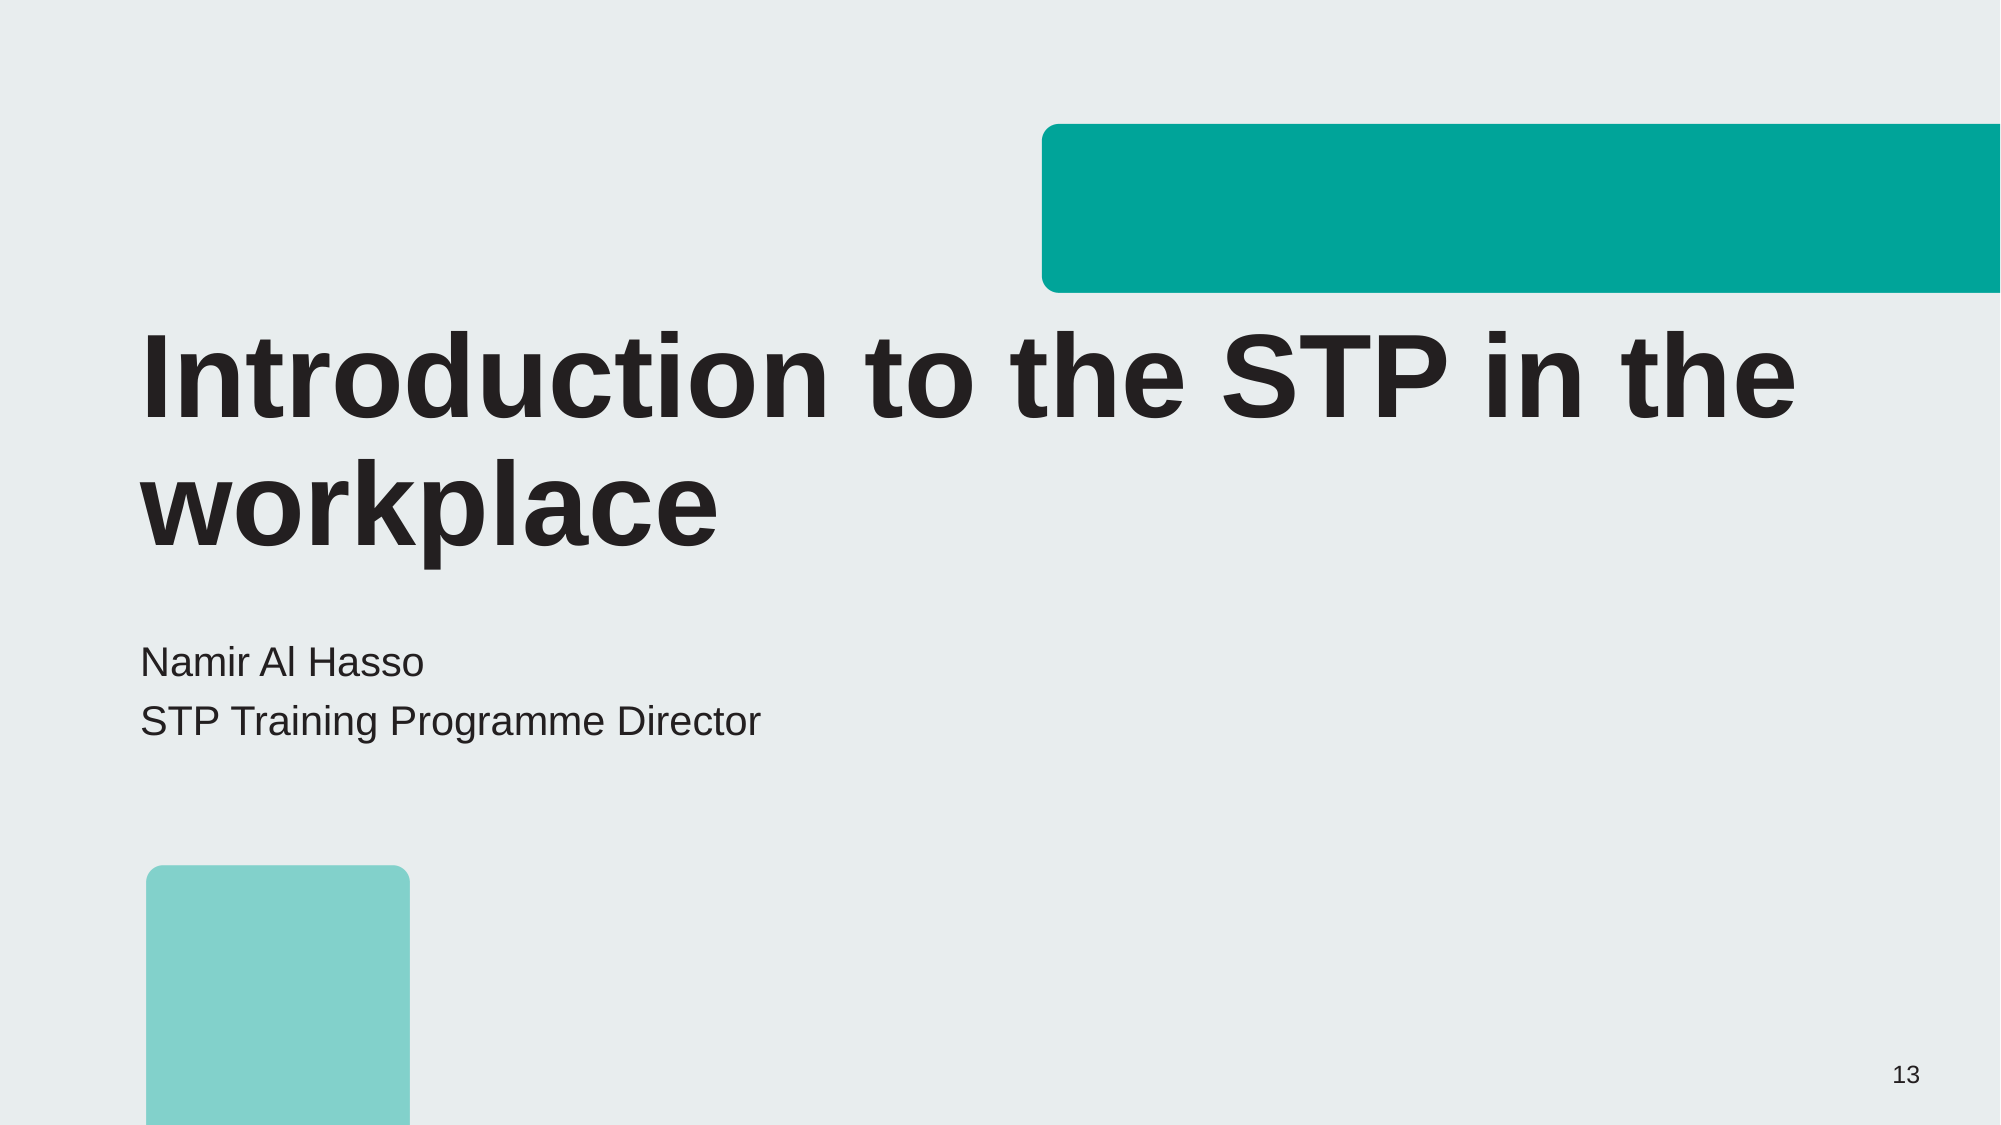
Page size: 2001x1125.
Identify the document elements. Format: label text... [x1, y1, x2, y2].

list Introduction to the STP in the workplace [140, 314, 1816, 572]
list Namir Al Hasso STP Training Programme Director [140, 713, 1115, 861]
